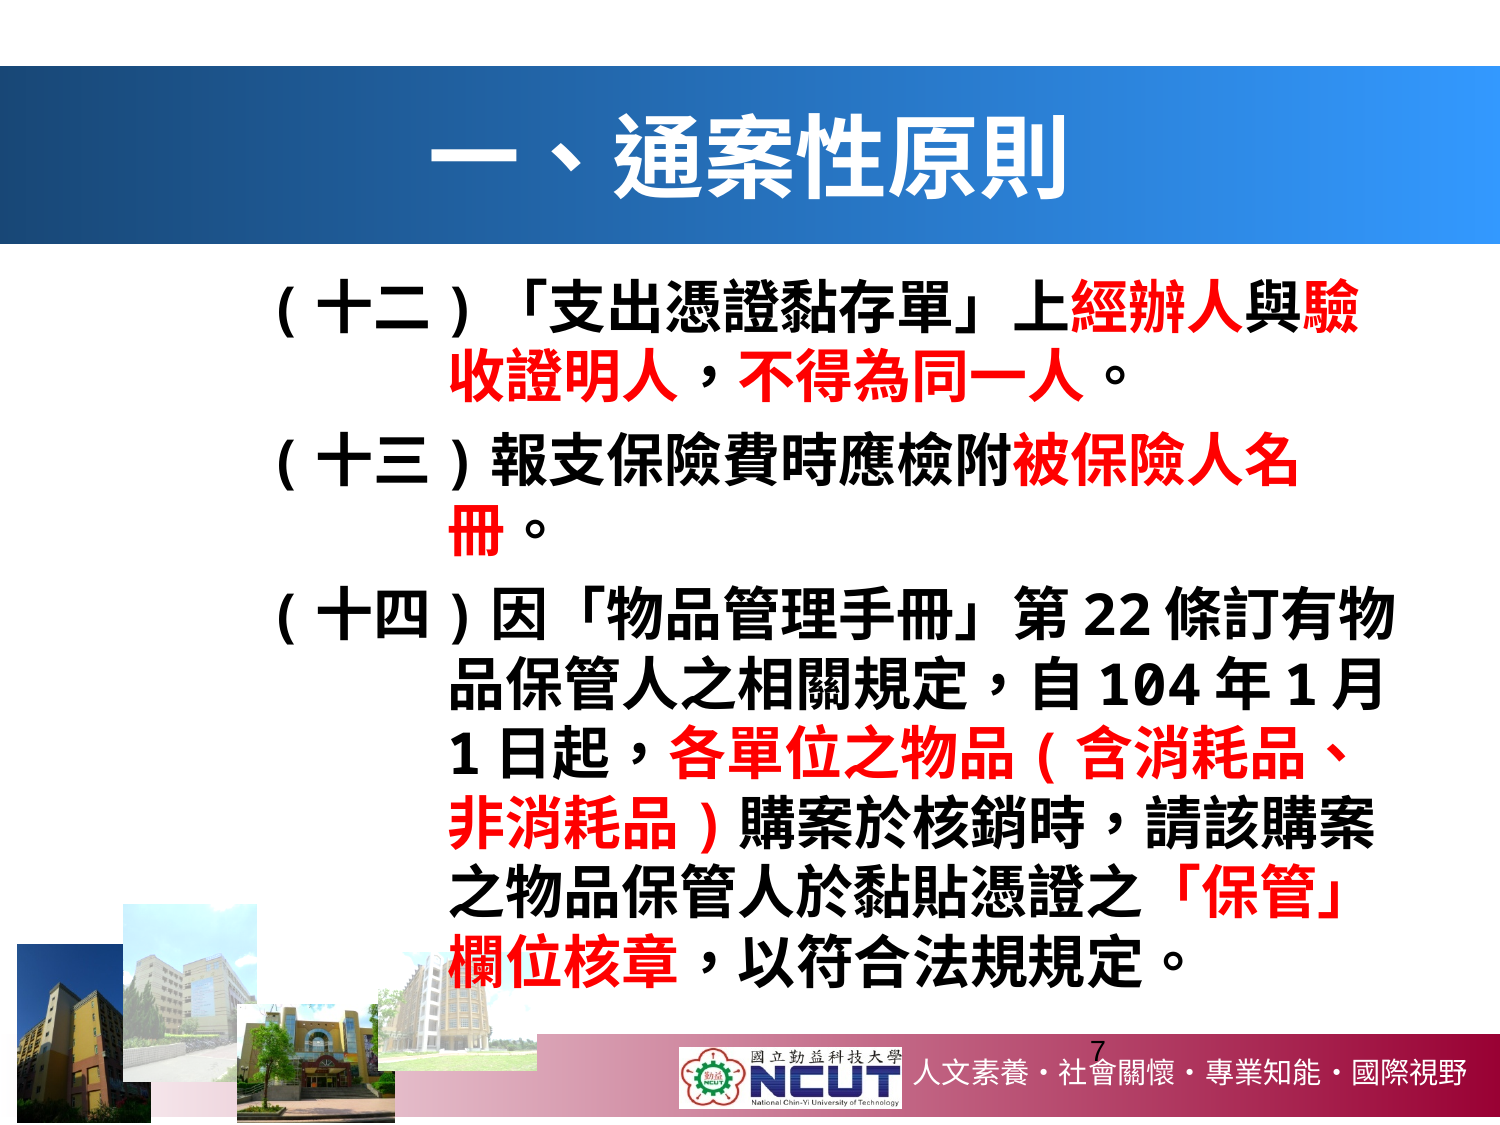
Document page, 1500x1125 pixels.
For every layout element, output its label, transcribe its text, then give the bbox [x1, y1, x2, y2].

list (十二)「支出憑證黏存單」上經辦人與驗收證明人，不得為同一人。 (十三)報支保險費時應檢附被保險人名冊。 (十四)因「物品管理手冊」第22條訂有物品保管人之相關規定，自104年1月1日起，各單位之物品(含消耗品、非消耗品)購案於核銷時，請該購案之物品保管人於黏貼憑證之「保管」欄位核章，以符合法規規定。 [75, 262, 1426, 1005]
title 一、通案性原則 [0, 66, 1500, 244]
text_box [1074, 1024, 1426, 1103]
